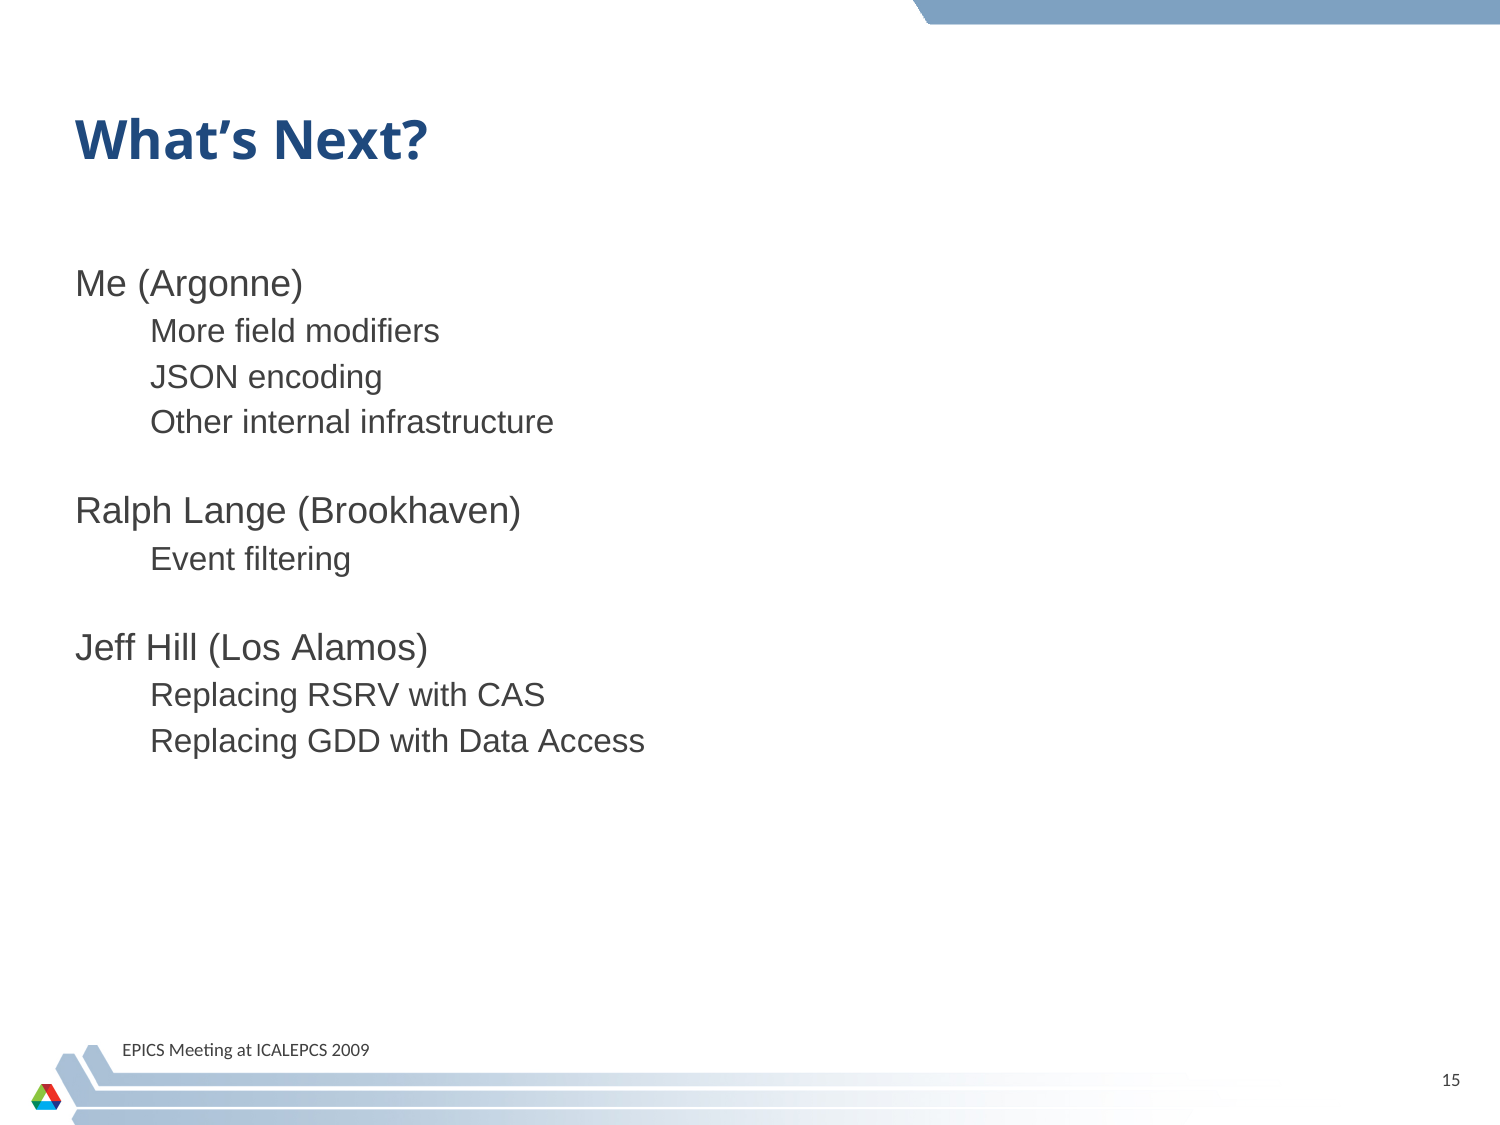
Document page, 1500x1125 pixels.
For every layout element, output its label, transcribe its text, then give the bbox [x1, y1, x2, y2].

list Me (Argonne) More field modifiers JSON encoding Other internal infrastructure Ralph Lange (Brookhaven) Event filtering Jeff Hill (Los Alamos) Replacing RSRV with CAS Replacing GDD with Data Access [75, 262, 1426, 991]
title What’s Next? [75, 52, 1426, 226]
picture [0, 0, 1500, 26]
picture [0, 1037, 1500, 1125]
